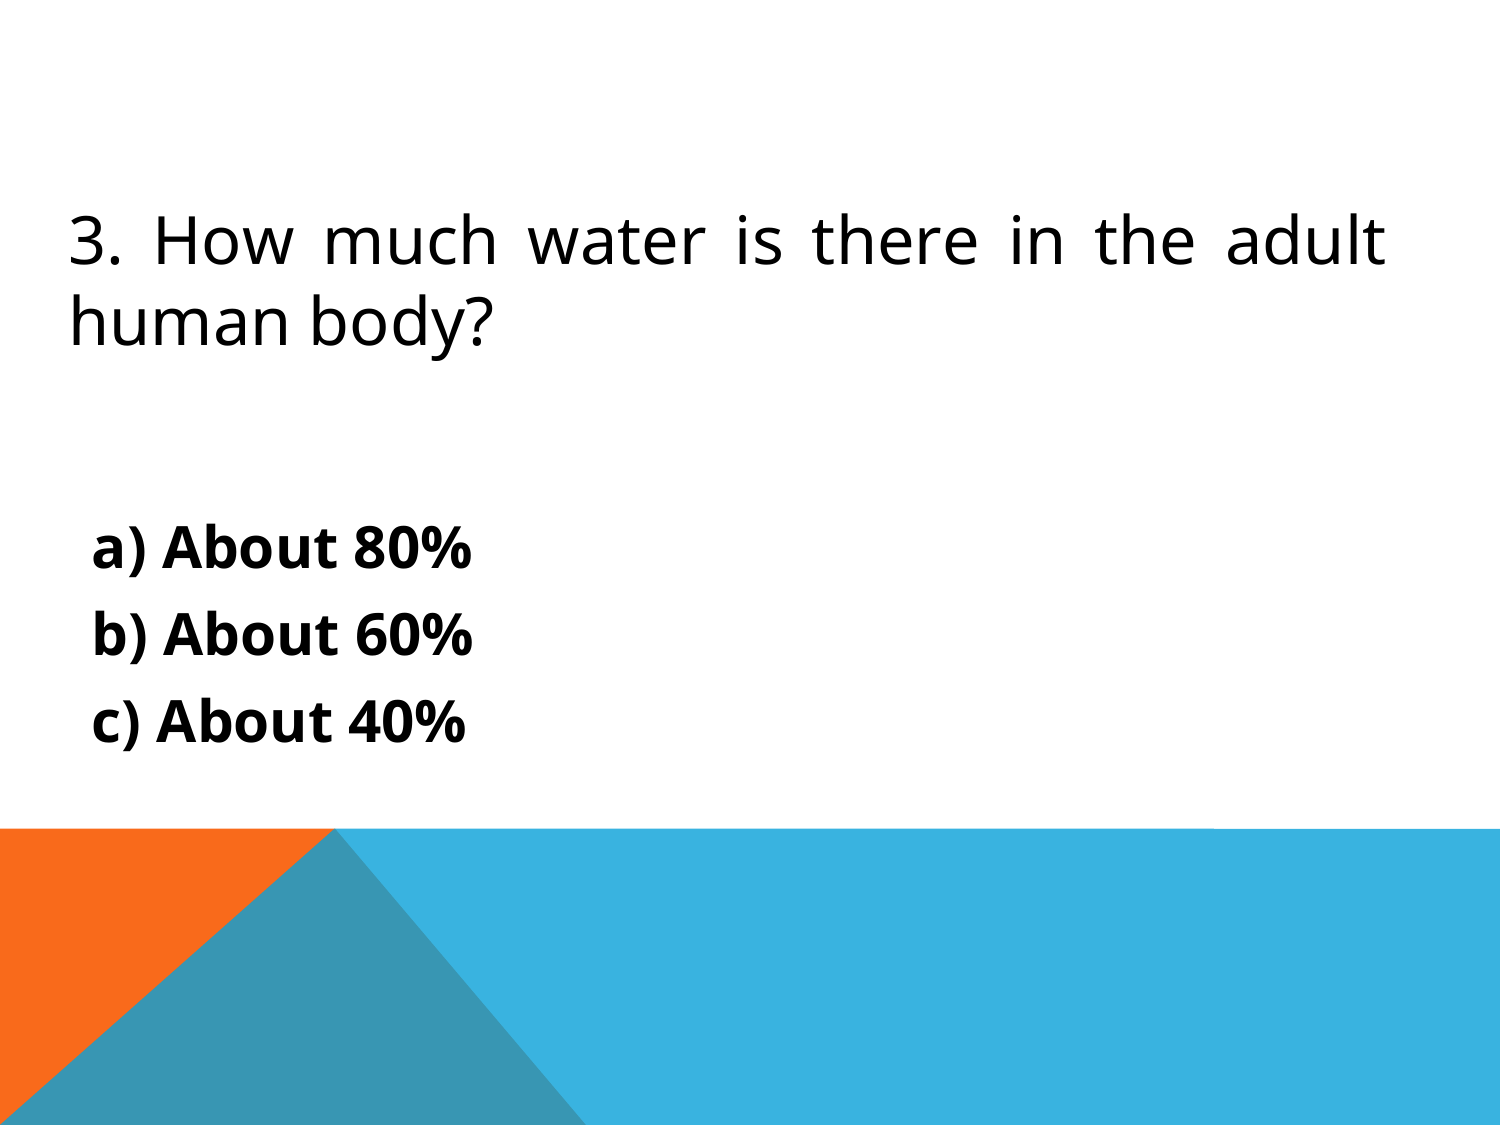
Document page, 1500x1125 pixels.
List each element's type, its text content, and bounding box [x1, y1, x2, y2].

title 3. How much water is there in the adult human body? [53, 184, 1404, 373]
list a) About 80% b) About 60% c) About 40% [76, 503, 1427, 1088]
